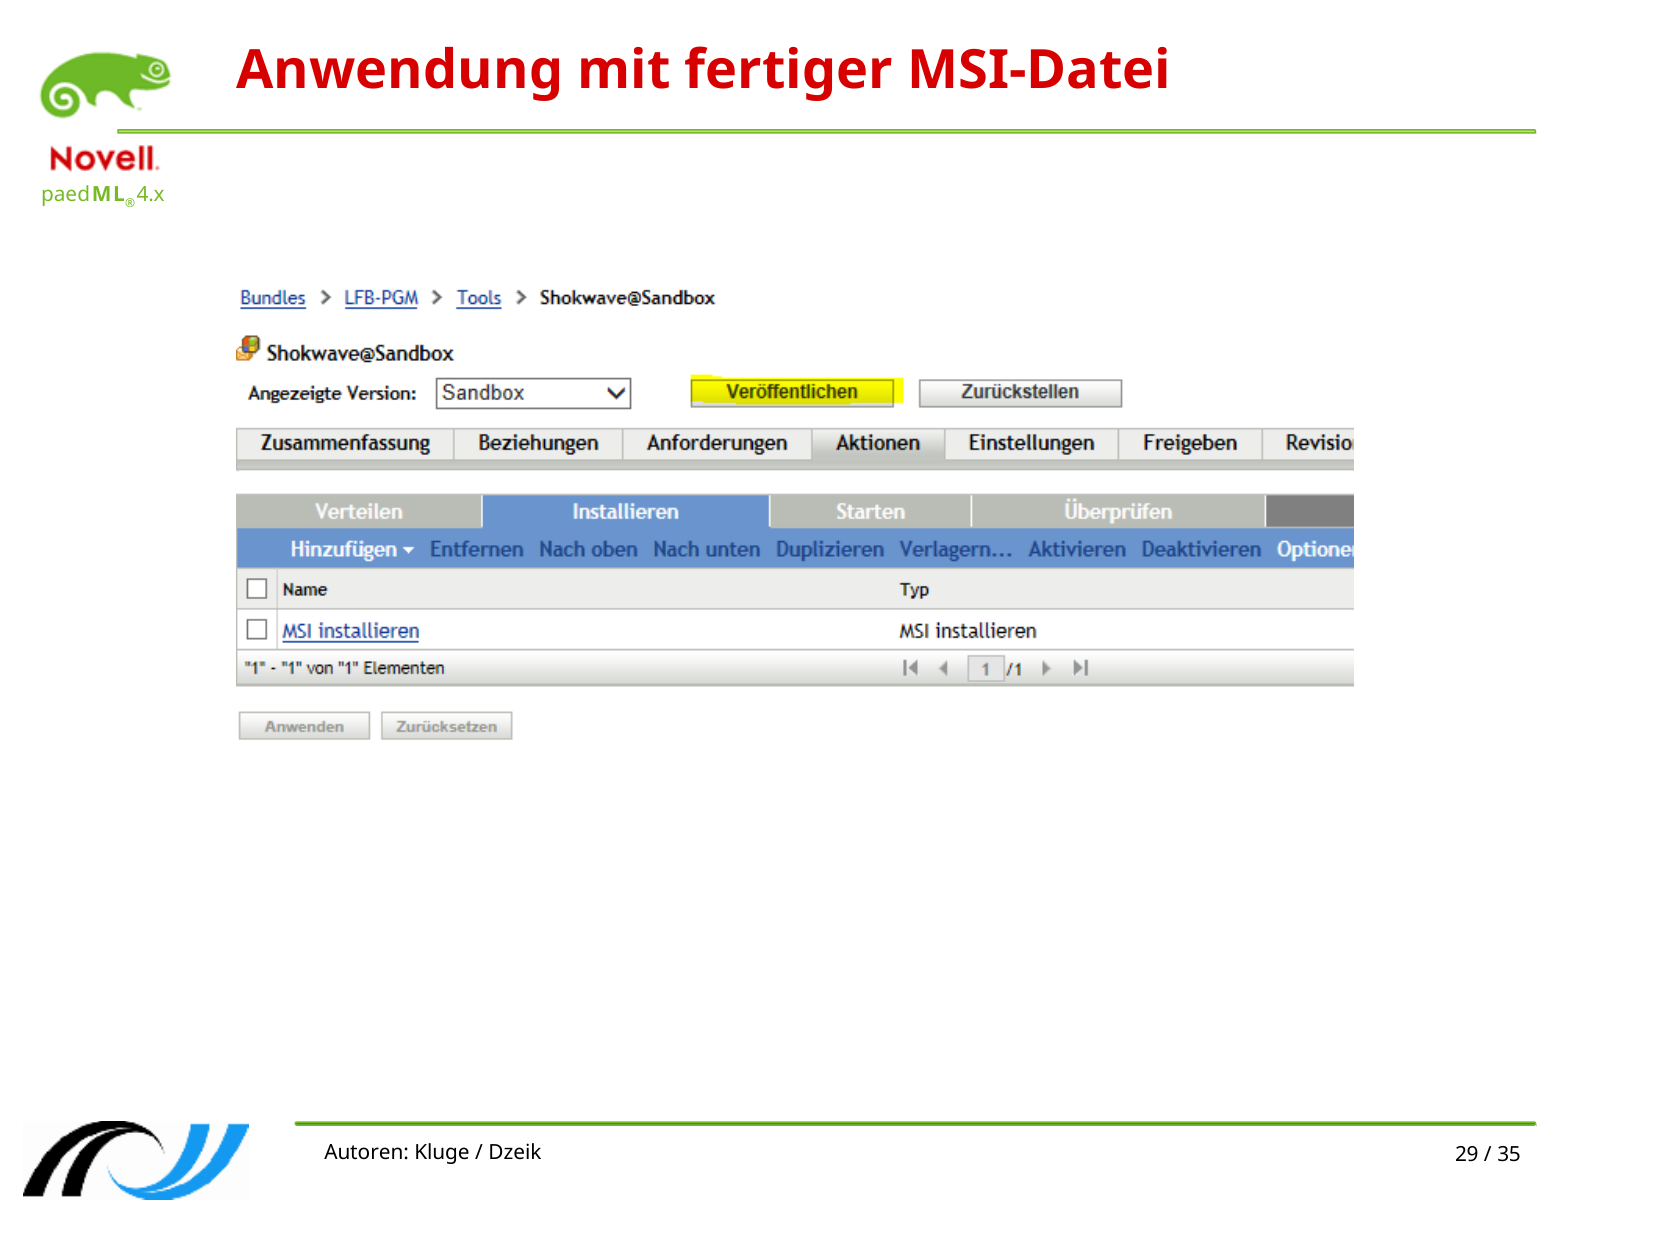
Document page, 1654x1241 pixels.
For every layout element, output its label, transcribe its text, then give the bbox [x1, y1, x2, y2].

title Anwendung mit fertiger MSI-Datei [236, 17, 1536, 119]
picture [236, 270, 1354, 798]
picture [23, 1121, 249, 1200]
picture [26, 35, 184, 193]
